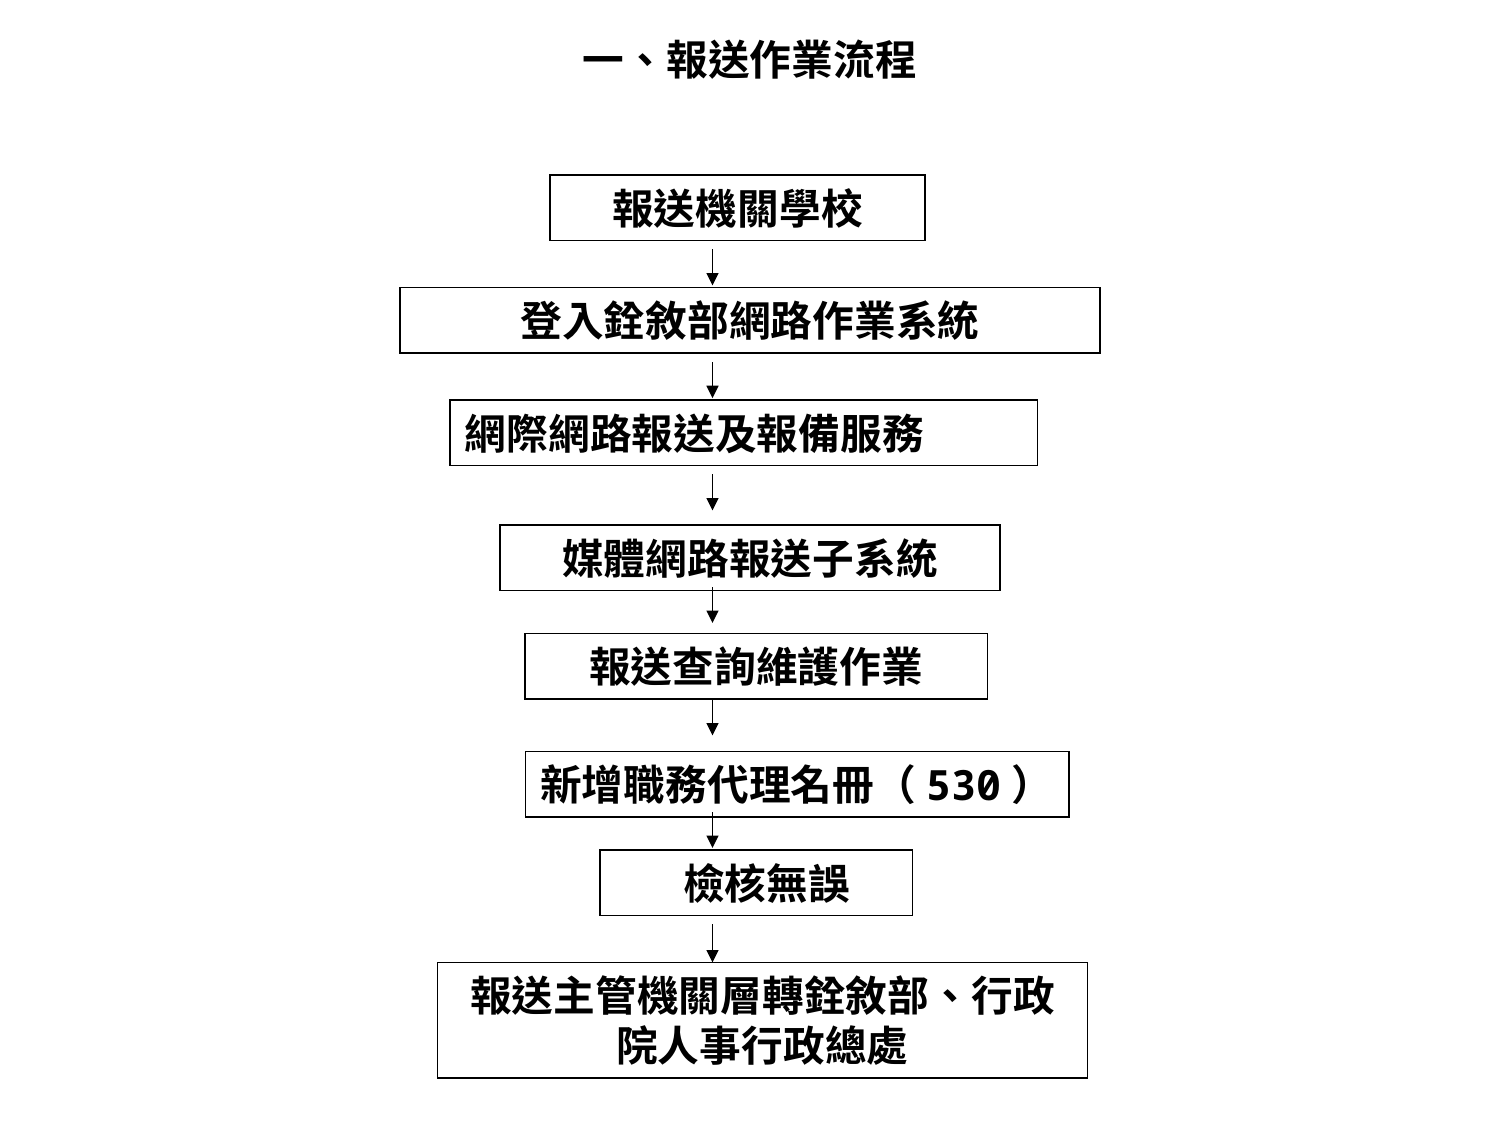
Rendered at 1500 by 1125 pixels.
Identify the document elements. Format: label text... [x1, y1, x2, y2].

text_box 登入銓敘部網路作業系統 [399, 287, 1101, 353]
list [76, 148, 1427, 993]
text_box 新增職務代理名冊（530） [525, 751, 1069, 817]
text_box 報送主管機關層轉銓敘部、行政院人事行政總處 [437, 962, 1088, 1078]
text_box 媒體網路報送子系統 [500, 525, 1000, 591]
text_box 報送查詢維護作業 [525, 633, 988, 699]
title 一、報送作業流程 [75, 30, 1426, 88]
text_box 網際網路報送及報備服務 [450, 399, 1038, 466]
text_box 報送機關學校 [549, 174, 925, 241]
text_box 檢核無誤 [600, 849, 913, 916]
